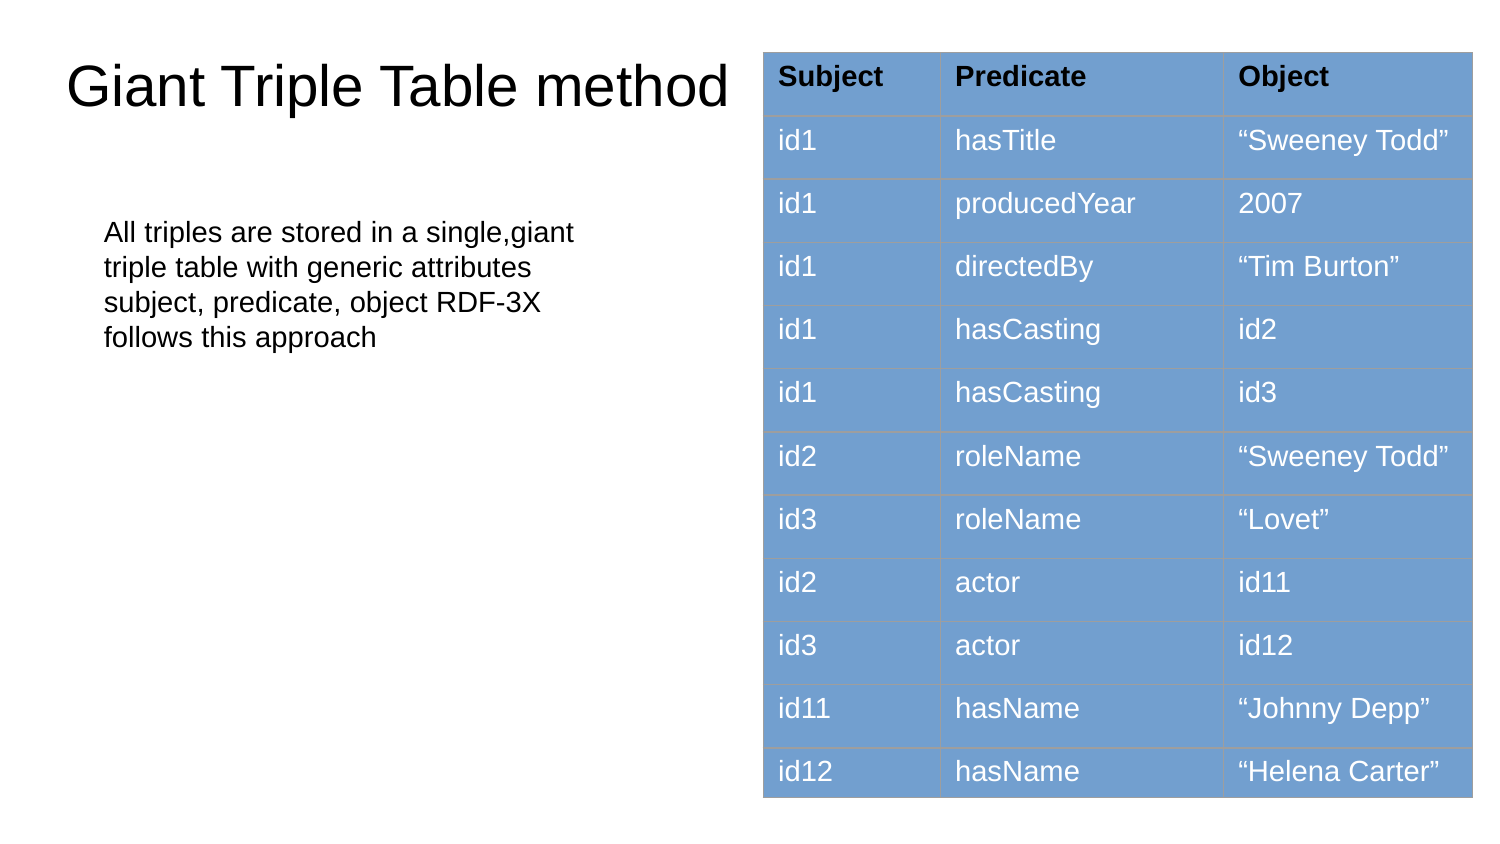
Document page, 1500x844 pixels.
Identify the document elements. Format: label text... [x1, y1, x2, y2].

table_cell “Johnny Depp” [1224, 685, 1472, 747]
table_cell id1 [764, 117, 940, 178]
table_cell id12 [1224, 622, 1472, 684]
table_cell hasCasting [941, 369, 1223, 431]
table_cell actor [941, 622, 1223, 684]
table_cell id3 [764, 496, 940, 558]
table_cell 2007 [1224, 180, 1472, 242]
table_cell “Sweeney Todd” [1224, 433, 1472, 494]
table_cell id11 [764, 685, 940, 747]
table_cell id1 [764, 306, 940, 368]
table_cell id1 [764, 243, 940, 305]
table_cell directedBy [941, 243, 1223, 305]
table_cell “Helena Carter” [1224, 749, 1472, 797]
table_header Object [1224, 53, 1472, 115]
table_cell “Lovet” [1224, 496, 1472, 558]
table_header Predicate [941, 53, 1223, 115]
table_cell id11 [1224, 559, 1472, 621]
table_cell id12 [764, 749, 940, 797]
table_cell hasName [941, 749, 1223, 797]
table_cell hasCasting [941, 306, 1223, 368]
table_cell id3 [764, 622, 940, 684]
text_box All triples are stored in a single,giant triple table with generic attributes subject, predicate, object RDF-3X follows this approach [51, 198, 733, 759]
table_cell id1 [764, 369, 940, 431]
text_box Giant Triple Table method [51, 33, 1449, 128]
table_cell id2 [1224, 306, 1472, 368]
table_cell producedYear [941, 180, 1223, 242]
table_cell hasName [941, 685, 1223, 747]
table_cell “Sweeney Todd” [1224, 117, 1472, 178]
table_cell id2 [764, 559, 940, 621]
table_cell hasTitle [941, 117, 1223, 178]
table_cell roleName [941, 496, 1223, 558]
table_cell actor [941, 559, 1223, 621]
table_cell id1 [764, 180, 940, 242]
table_cell roleName [941, 433, 1223, 494]
table_cell “Tim Burton” [1224, 243, 1472, 305]
table_cell id3 [1224, 369, 1472, 431]
table_cell id2 [764, 433, 940, 494]
table_header Subject [764, 53, 940, 115]
